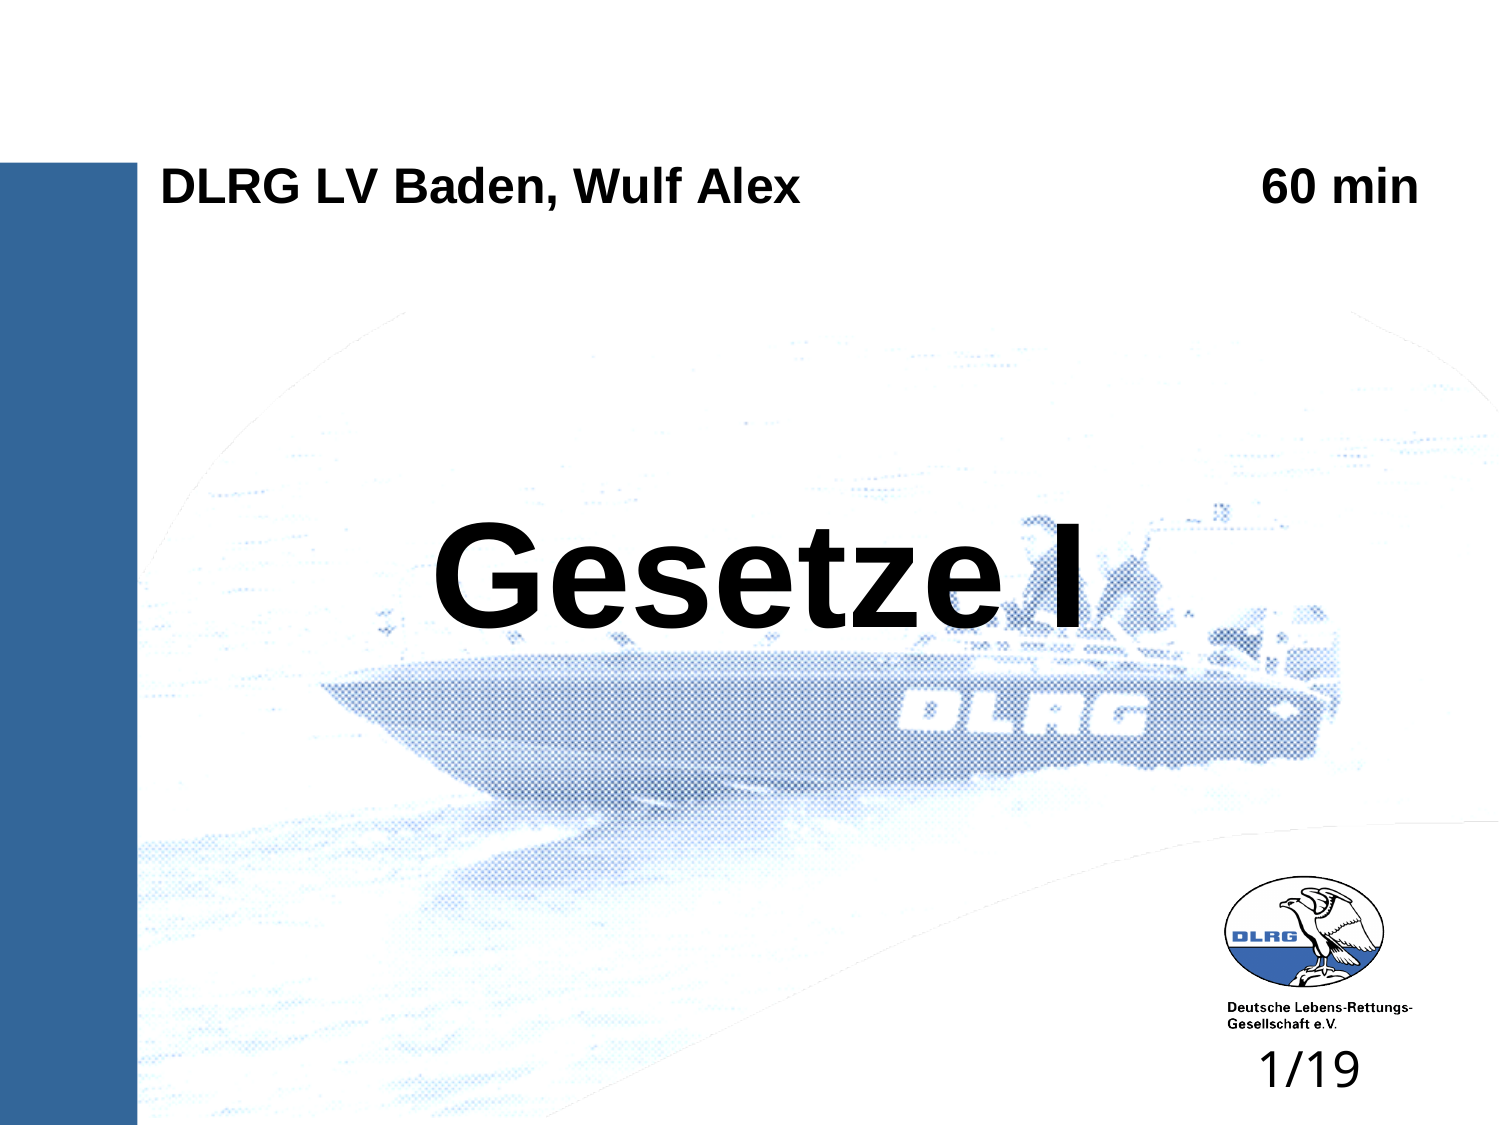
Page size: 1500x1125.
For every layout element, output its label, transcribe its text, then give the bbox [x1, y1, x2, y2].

title Gesetze I [415, 483, 1296, 675]
text_box <Nummer>/19 [1241, 1030, 1500, 1106]
picture [138, 311, 1499, 1118]
text_box DLRG LV Baden, Wulf Alex 60 min [145, 162, 1446, 237]
